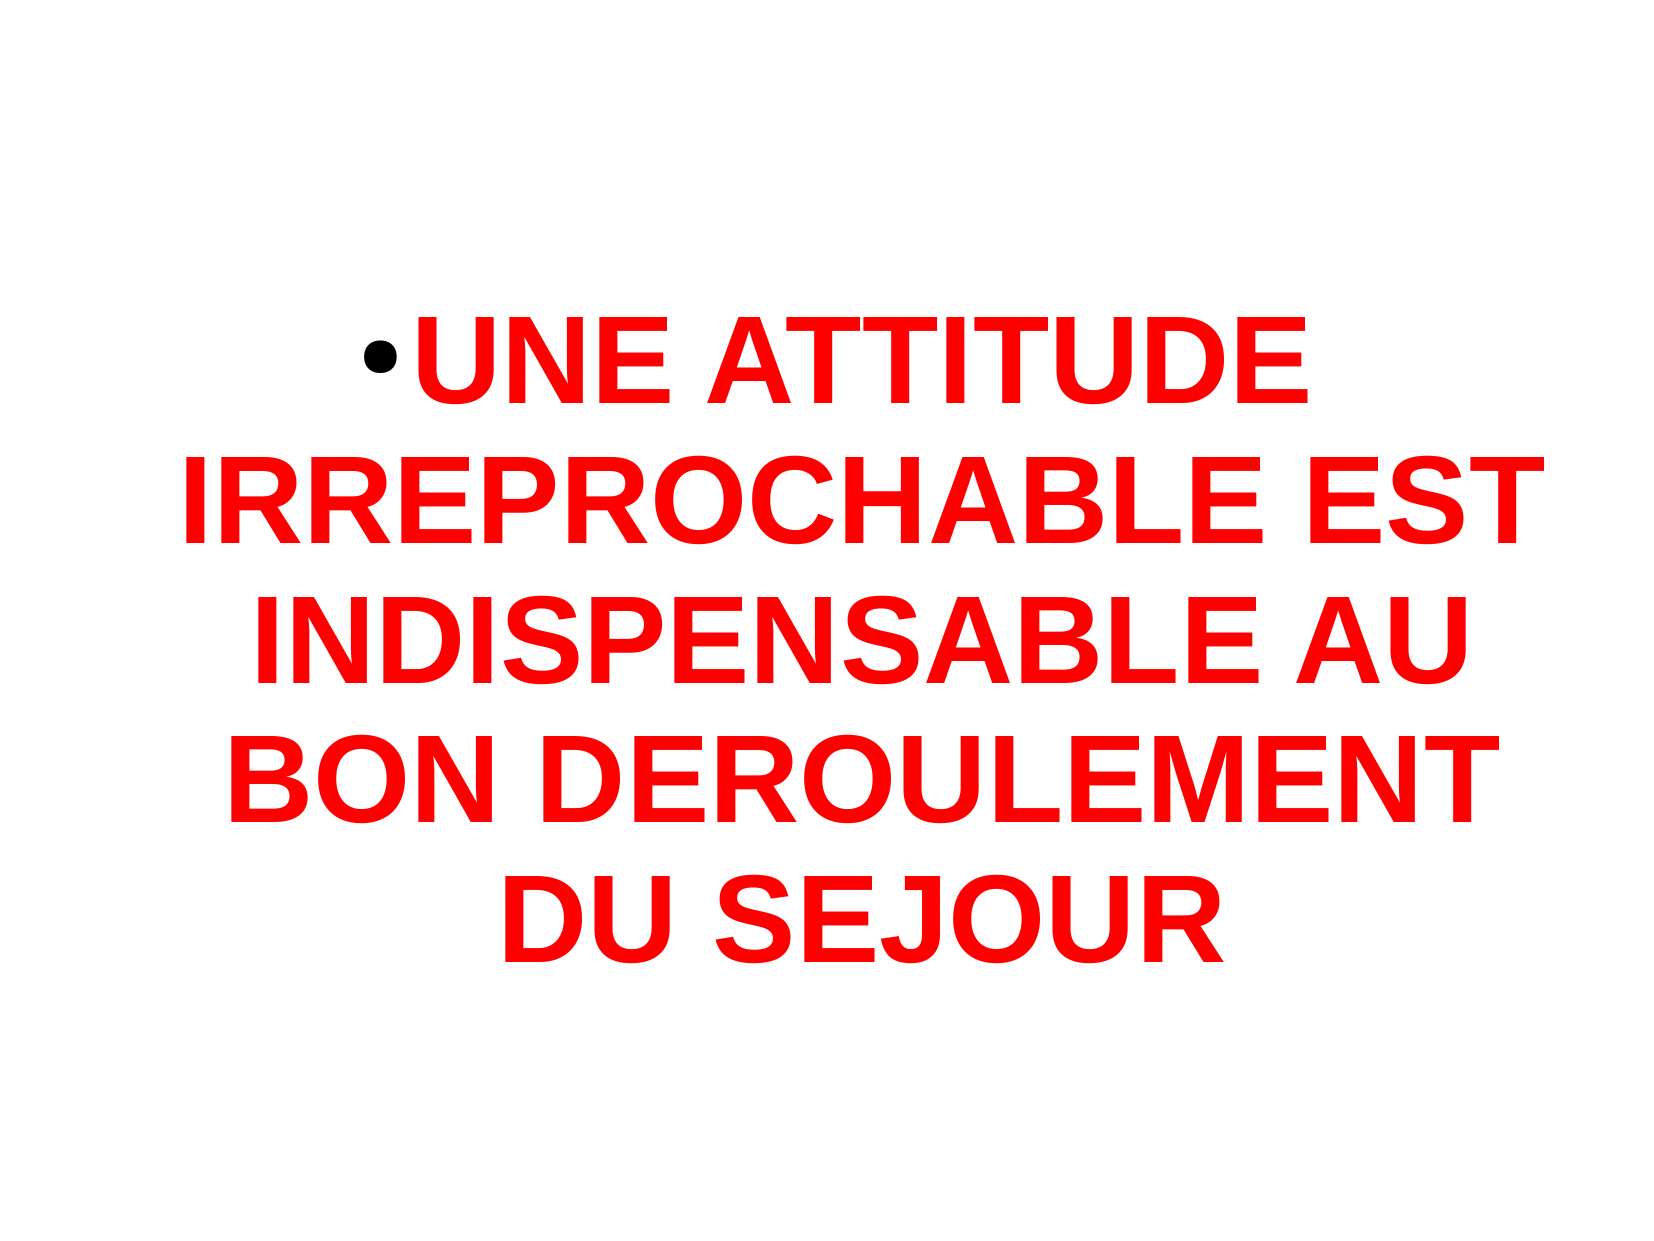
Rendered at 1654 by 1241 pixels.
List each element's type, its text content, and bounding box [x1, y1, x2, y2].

list UNE ATTITUDE IRREPROCHABLE EST INDISPENSABLE AU BON DEROULEMENT DU SEJOUR [82, 290, 1571, 1094]
